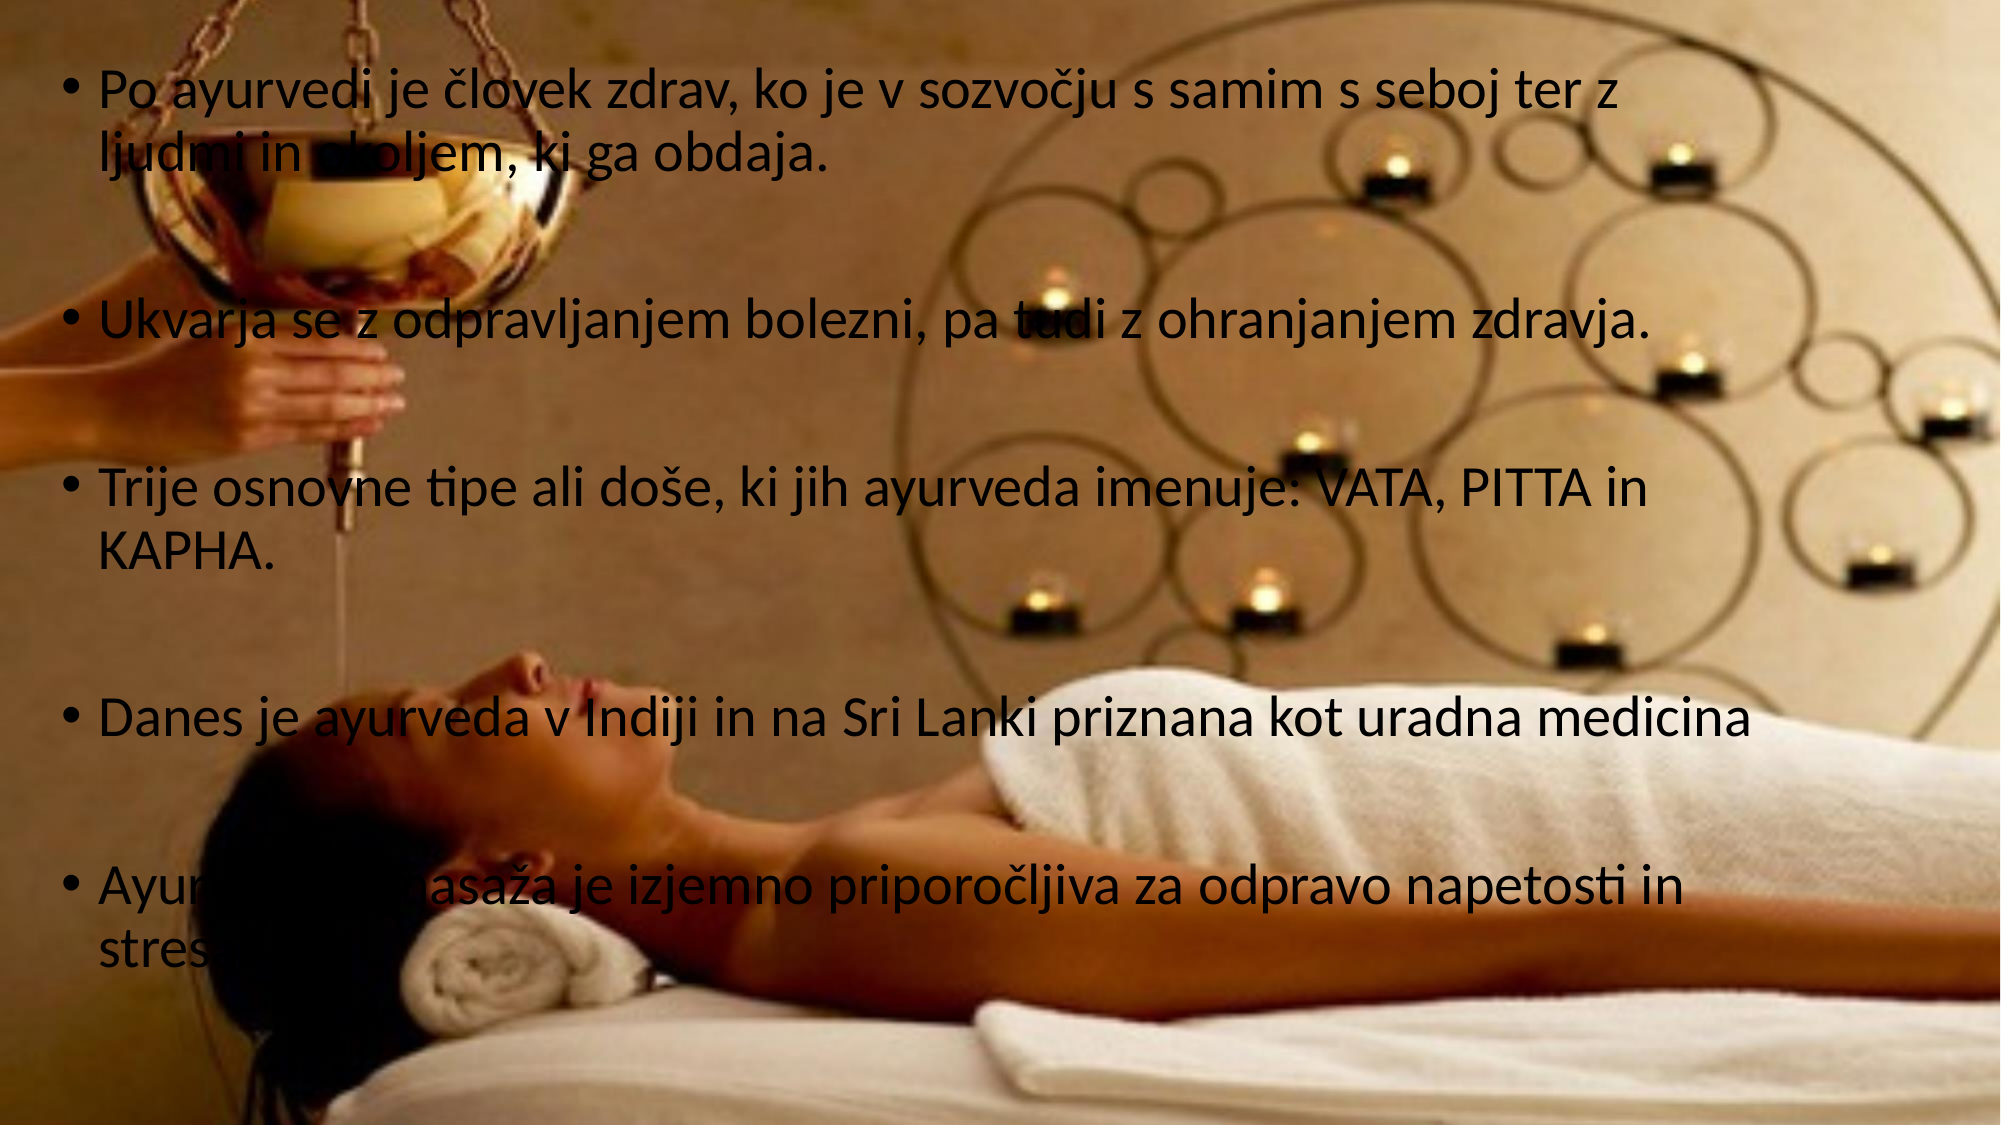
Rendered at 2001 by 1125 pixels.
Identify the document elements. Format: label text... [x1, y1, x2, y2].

list Po ayurvedi je človek zdrav, ko je v sozvočju s samim s seboj ter z ljudmi in okoljem, ki ga obdaja. Ukvarja se z odpravljanjem bolezni, pa tudi z ohranjanjem zdravja. Trije osnovne tipe ali doše, ki jih ayurveda imenuje: VATA, PITTA in KAPHA. Danes je ayurveda v Indiji in na Sri Lanki priznana kot uradna medicina Ayurvedska masaža je izjemno priporočljiva za odpravo napetosti in stresa. [46, 50, 1771, 1106]
picture [0, 0, 2001, 1125]
